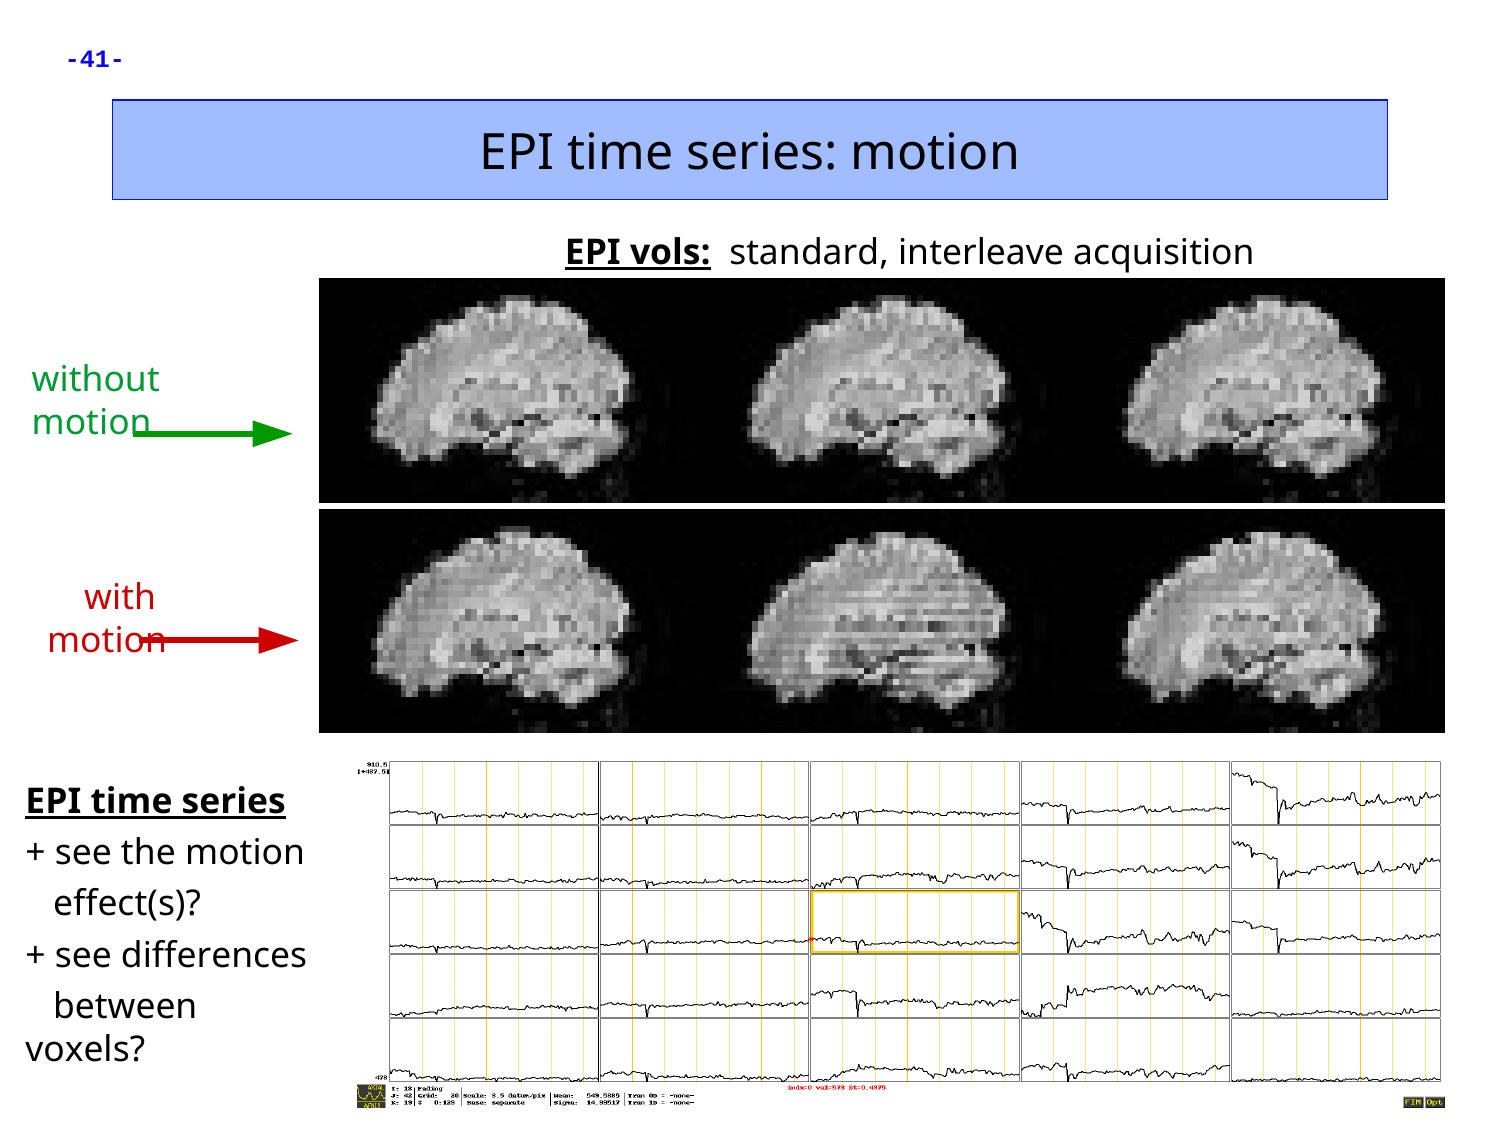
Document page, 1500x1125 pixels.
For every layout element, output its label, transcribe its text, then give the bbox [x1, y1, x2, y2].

picture [319, 509, 1445, 734]
text_box without motion [0, 347, 293, 408]
picture [357, 757, 1445, 1108]
text_box EPI time series + see the motion effect(s)? + see differences between voxels? [0, 770, 336, 900]
text_box with motion [0, 565, 299, 626]
picture [319, 278, 1445, 503]
text_box EPI time series: motion [112, 99, 1388, 200]
text_box EPI vols: standard, interleave acquisition [457, 221, 1312, 278]
